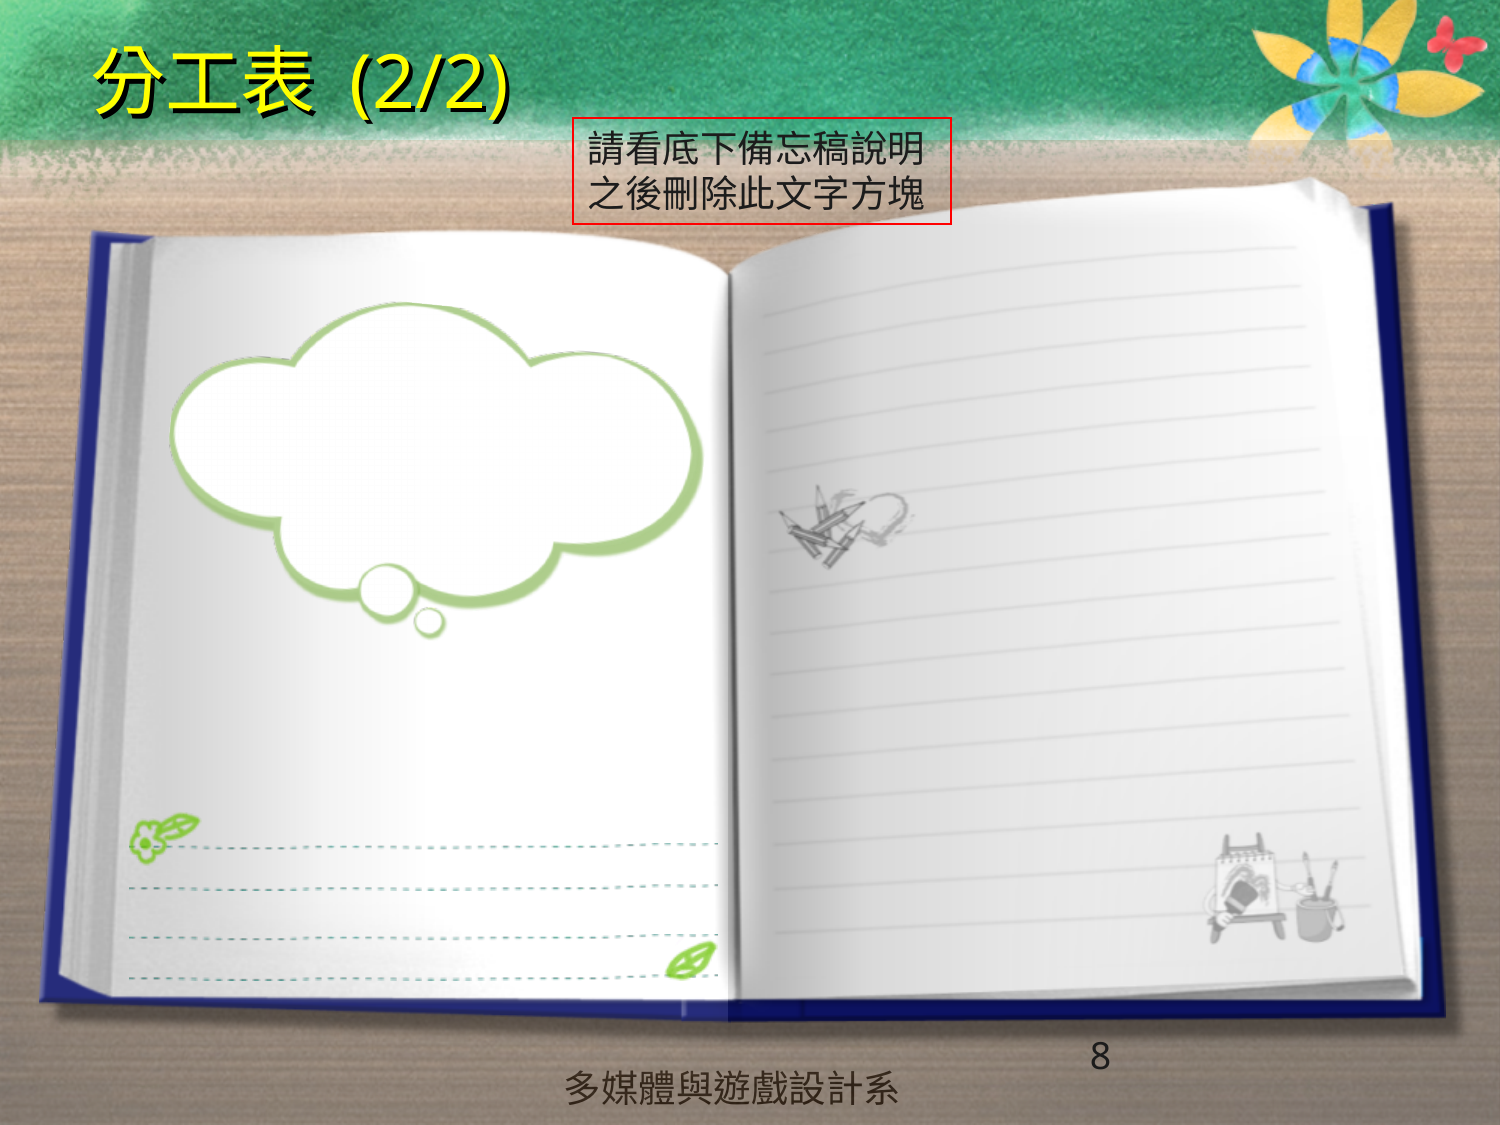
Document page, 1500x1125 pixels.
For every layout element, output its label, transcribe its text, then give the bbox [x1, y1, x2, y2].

title 分工表 (2/2) [75, 16, 1426, 140]
text_box 請看底下備忘稿說明 之後刪除此文字方塊 [572, 117, 951, 224]
picture [0, 140, 1500, 1125]
text_box [1074, 1024, 1426, 1103]
